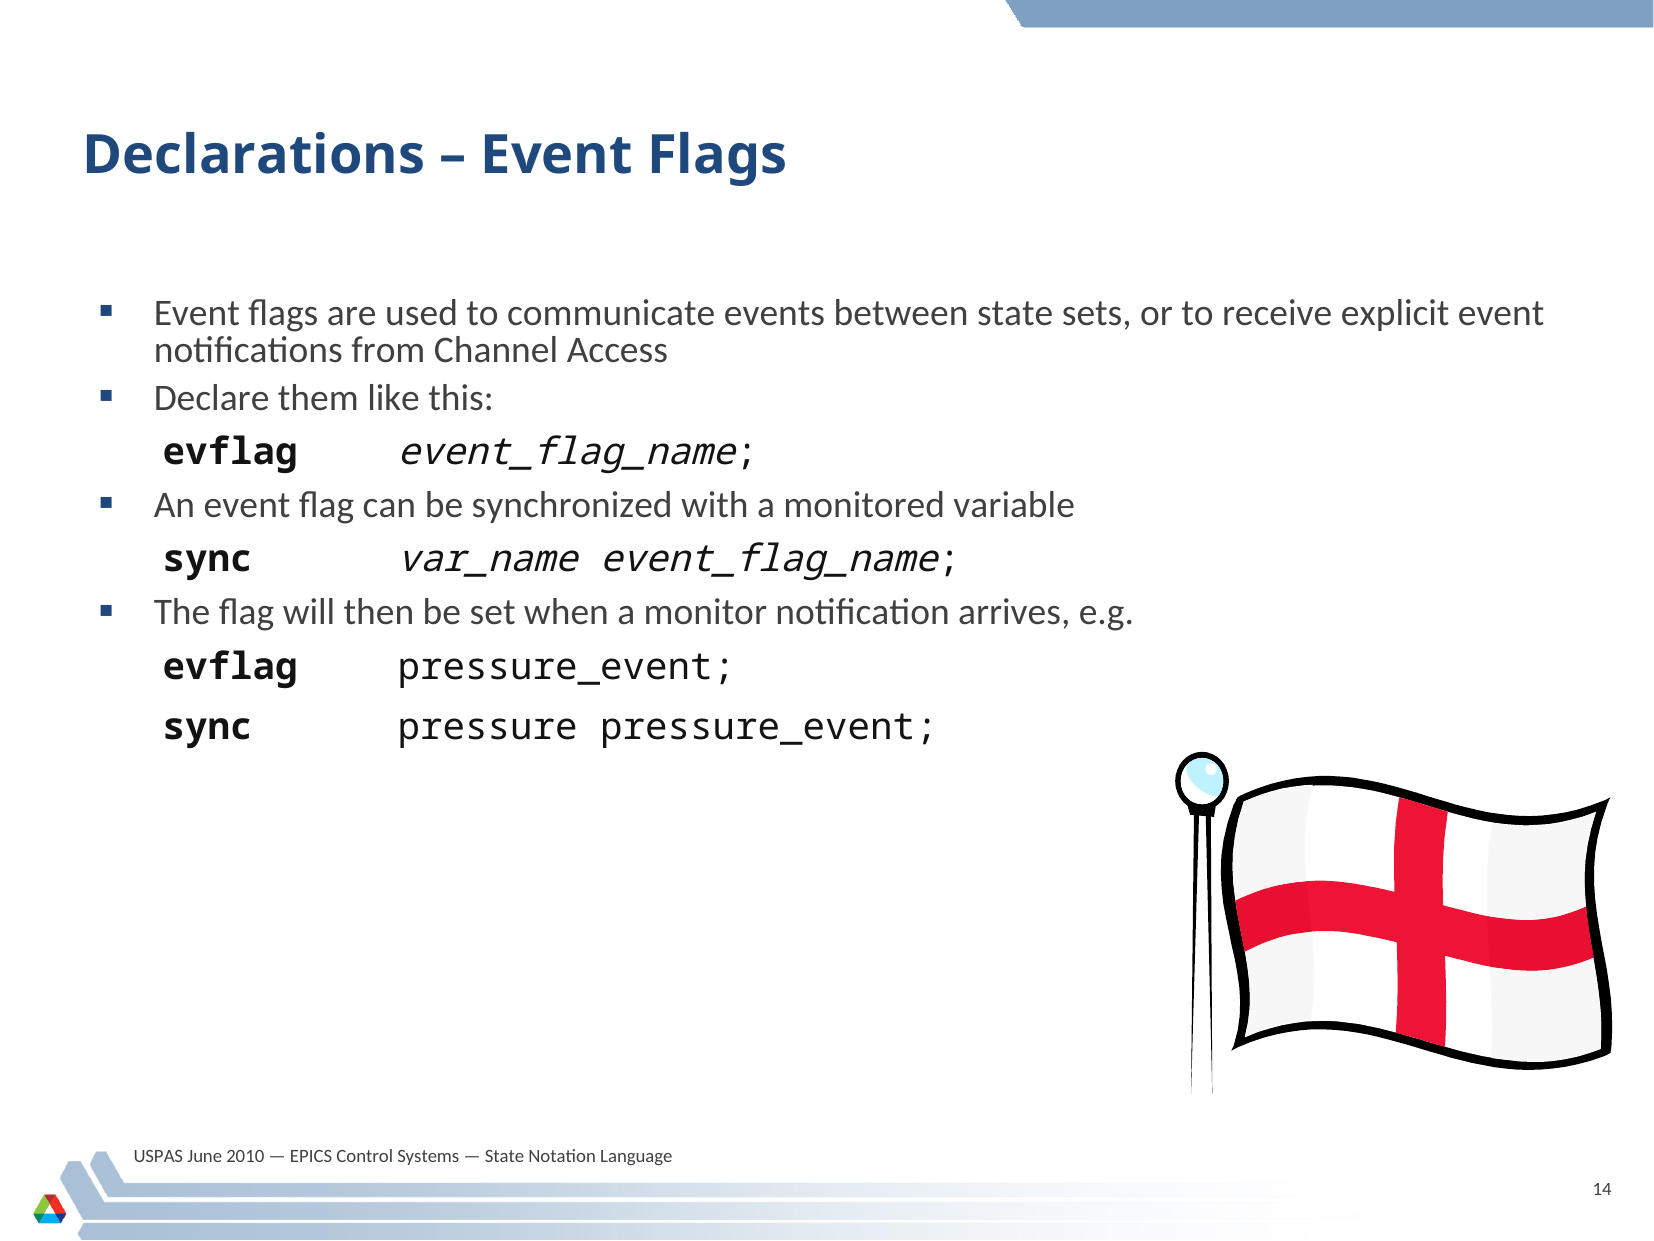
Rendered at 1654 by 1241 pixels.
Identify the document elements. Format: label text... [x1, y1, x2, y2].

picture [1175, 751, 1613, 1094]
picture [0, 0, 1654, 29]
picture [0, 1143, 1654, 1240]
title Declarations – Event Flags [82, 49, 1571, 257]
list Event flags are used to communicate events between state sets, or to receive explicit event notifications from Channel Access Declare them like this: evflag event_flag_name; An event flag can be synchronized with a monitored variable sync var_name event_flag_name; The flag will then be set when a monitor notification arrives, e.g. evflag pressure_event; sync pressure pressure_event; [82, 289, 1571, 1124]
